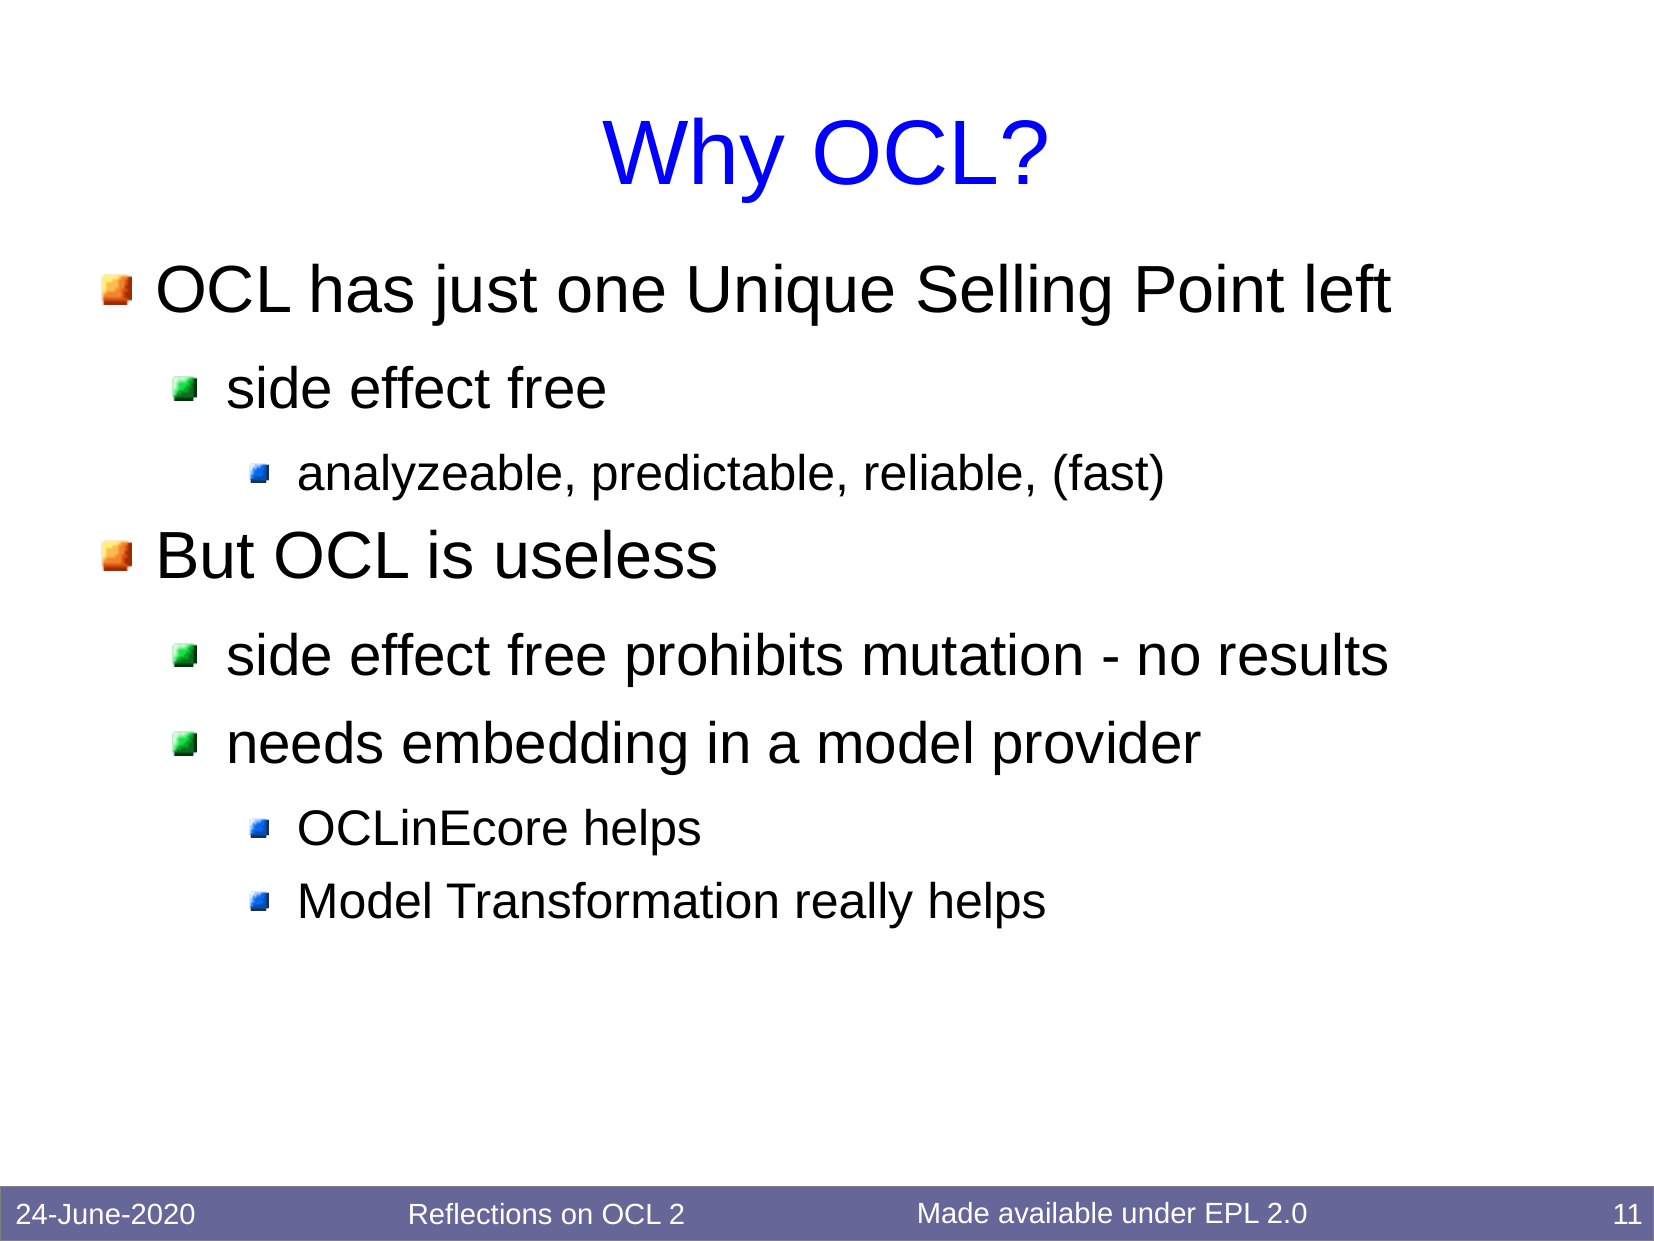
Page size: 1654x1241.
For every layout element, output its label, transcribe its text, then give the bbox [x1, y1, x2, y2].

list OCL has just one Unique Selling Point left side effect free analyzeable, predictable, reliable, (fast) But OCL is useless side effect free prohibits mutation - no results needs embedding in a model provider OCLinEcore helps Model Transformation really helps [84, 251, 1573, 1147]
title Why OCL? [82, 49, 1571, 257]
